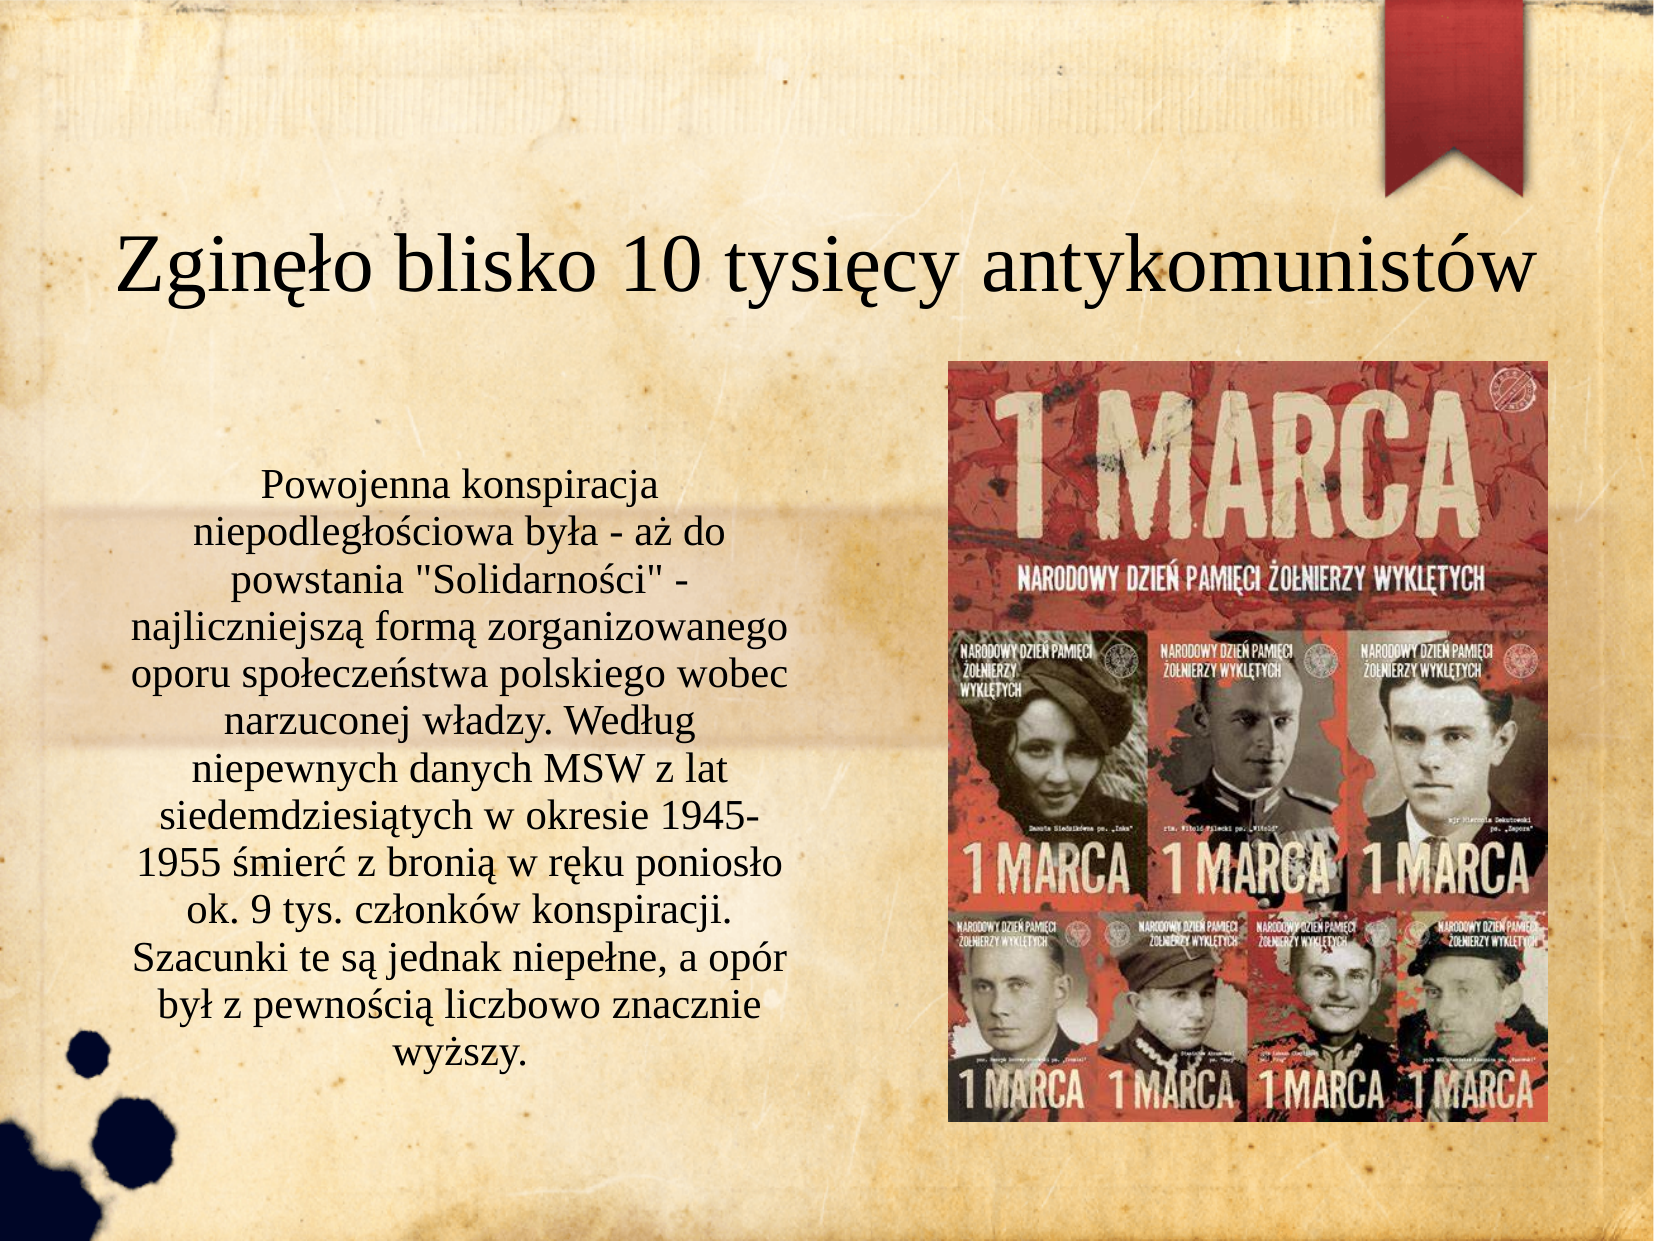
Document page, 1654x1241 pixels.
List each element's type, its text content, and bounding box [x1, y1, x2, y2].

list Powojenna konspiracja niepodległościowa była - aż do powstania "Solidarności" - najliczniejszą formą zorganizowanego oporu społeczeństwa polskiego wobec narzuconej władzy. Według niepewnych danych MSW z lat siedemdziesiątych w okresie 1945-1955 śmierć z bronią w ręku poniosło ok. 9 tys. członków konspiracji. Szacunki te są jednak niepełne, a opór był z pewnością liczbowo znacznie wyższy. [82, 460, 793, 1111]
picture [0, 0, 1654, 1241]
title Zginęło blisko 10 tysięcy antykomunistów [82, 206, 1571, 414]
